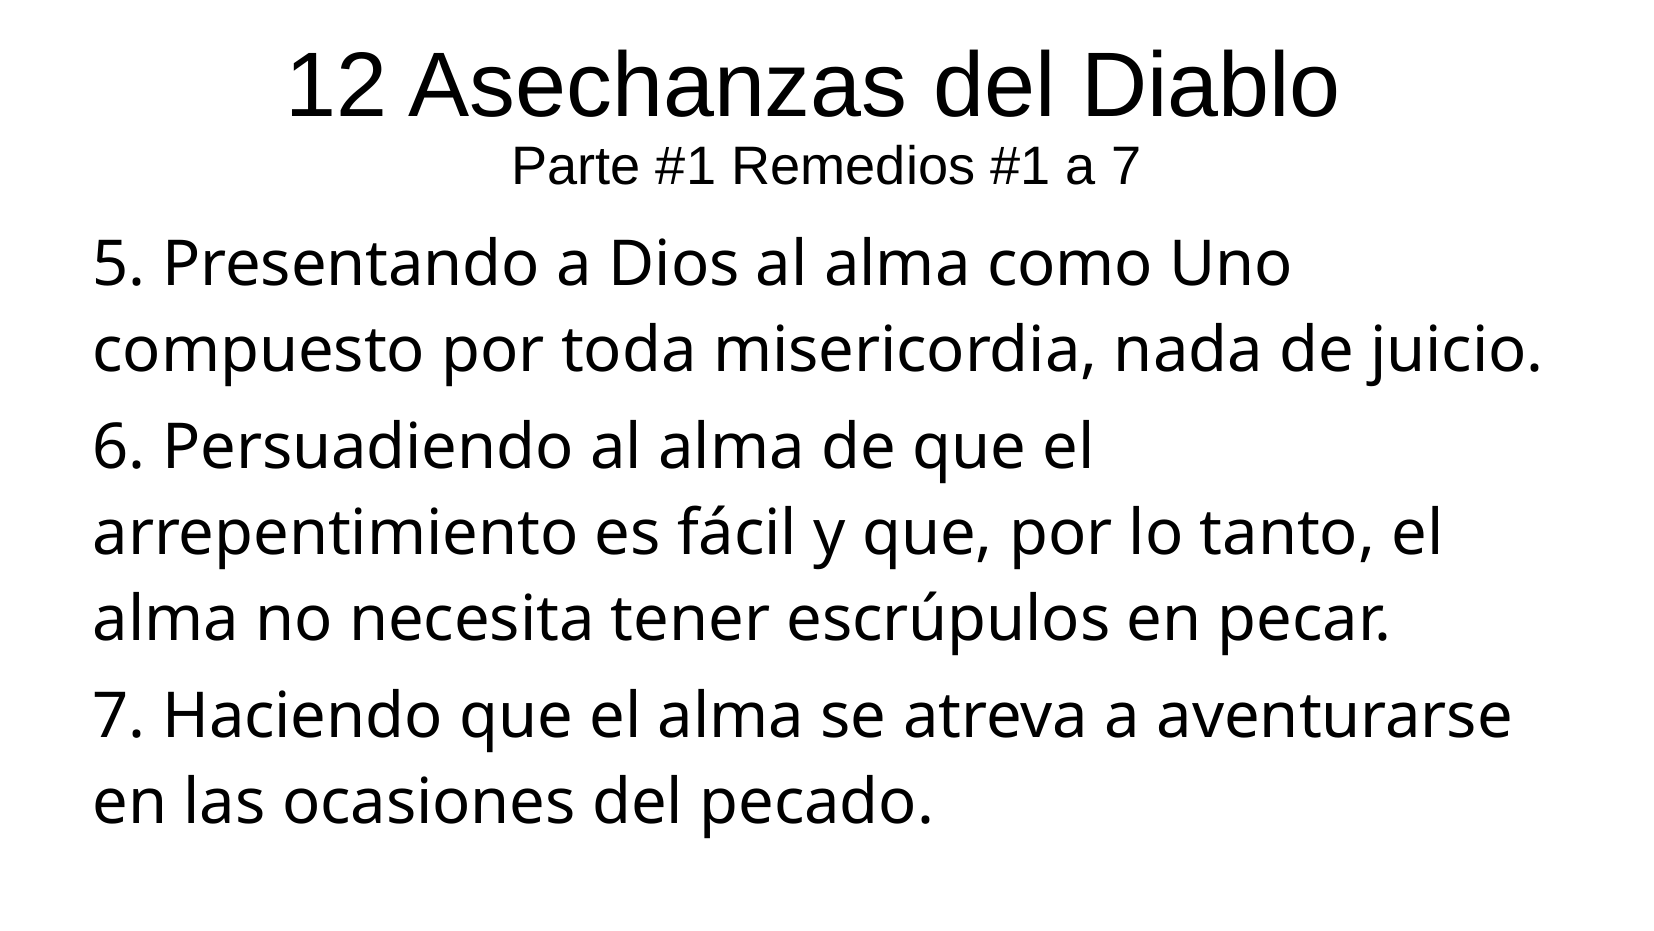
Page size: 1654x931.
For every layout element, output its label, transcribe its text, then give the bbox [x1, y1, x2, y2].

title 12 Asechanzas del Diablo Parte #1 Remedios #1 a 7 [82, 33, 1571, 197]
list 5. Presentando a Dios al alma como Uno compuesto por toda misericordia, nada de juicio. 6. Persuadiendo al alma de que el arrepentimiento es fácil y que, por lo tanto, el alma no necesita tener escrúpulos en pecar. 7. Haciendo que el alma se atreva a aventurarse en las ocasiones del pecado. [82, 217, 1571, 871]
